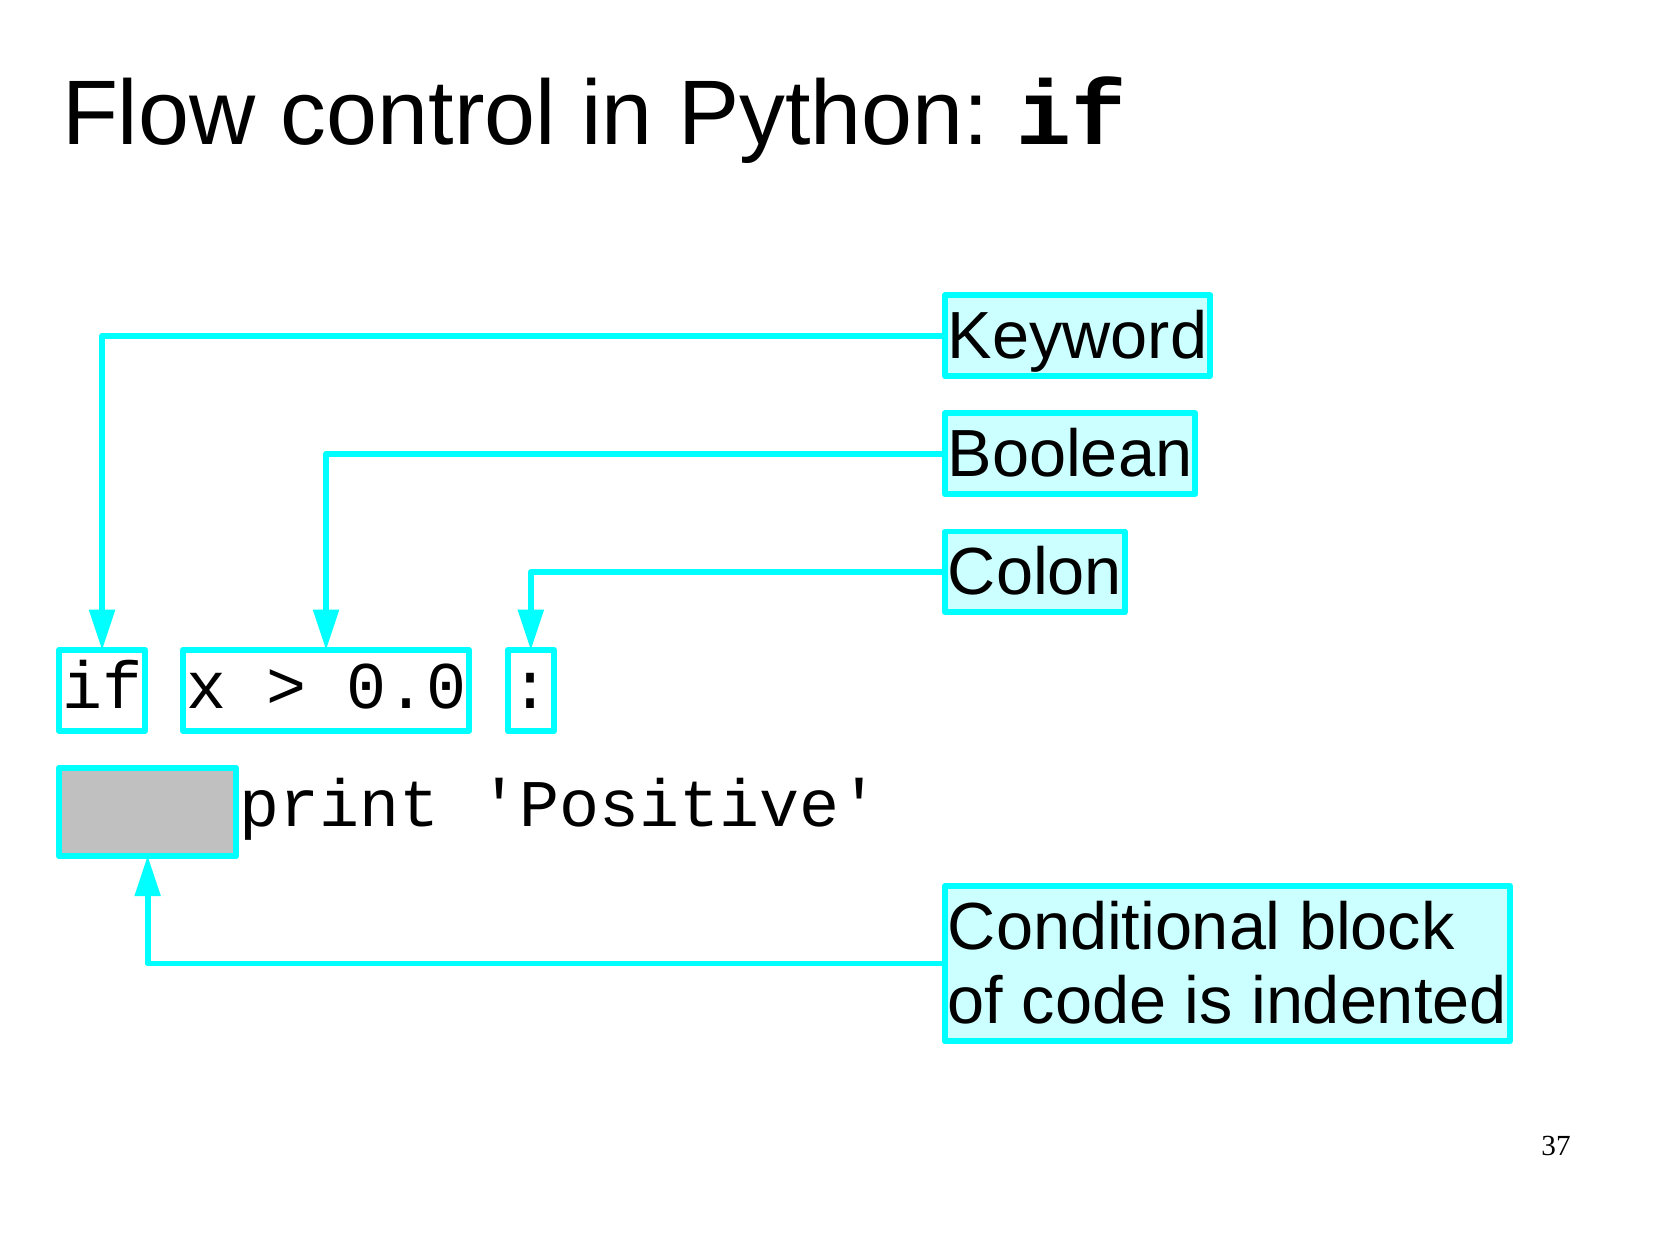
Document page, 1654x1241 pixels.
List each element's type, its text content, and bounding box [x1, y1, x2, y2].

text_box Keyword [944, 295, 1211, 377]
text_box Colon [944, 531, 1125, 613]
text_box x > 0.0 [183, 649, 470, 732]
text_box : [507, 649, 554, 732]
text_box Boolean [944, 413, 1196, 495]
text_box print 'Positive' [237, 767, 883, 850]
text_box if [59, 649, 146, 732]
text_box Conditional block of code is indented [944, 885, 1510, 1042]
text_box [59, 767, 237, 857]
text_box Flow control in Python: if [59, 59, 1130, 176]
